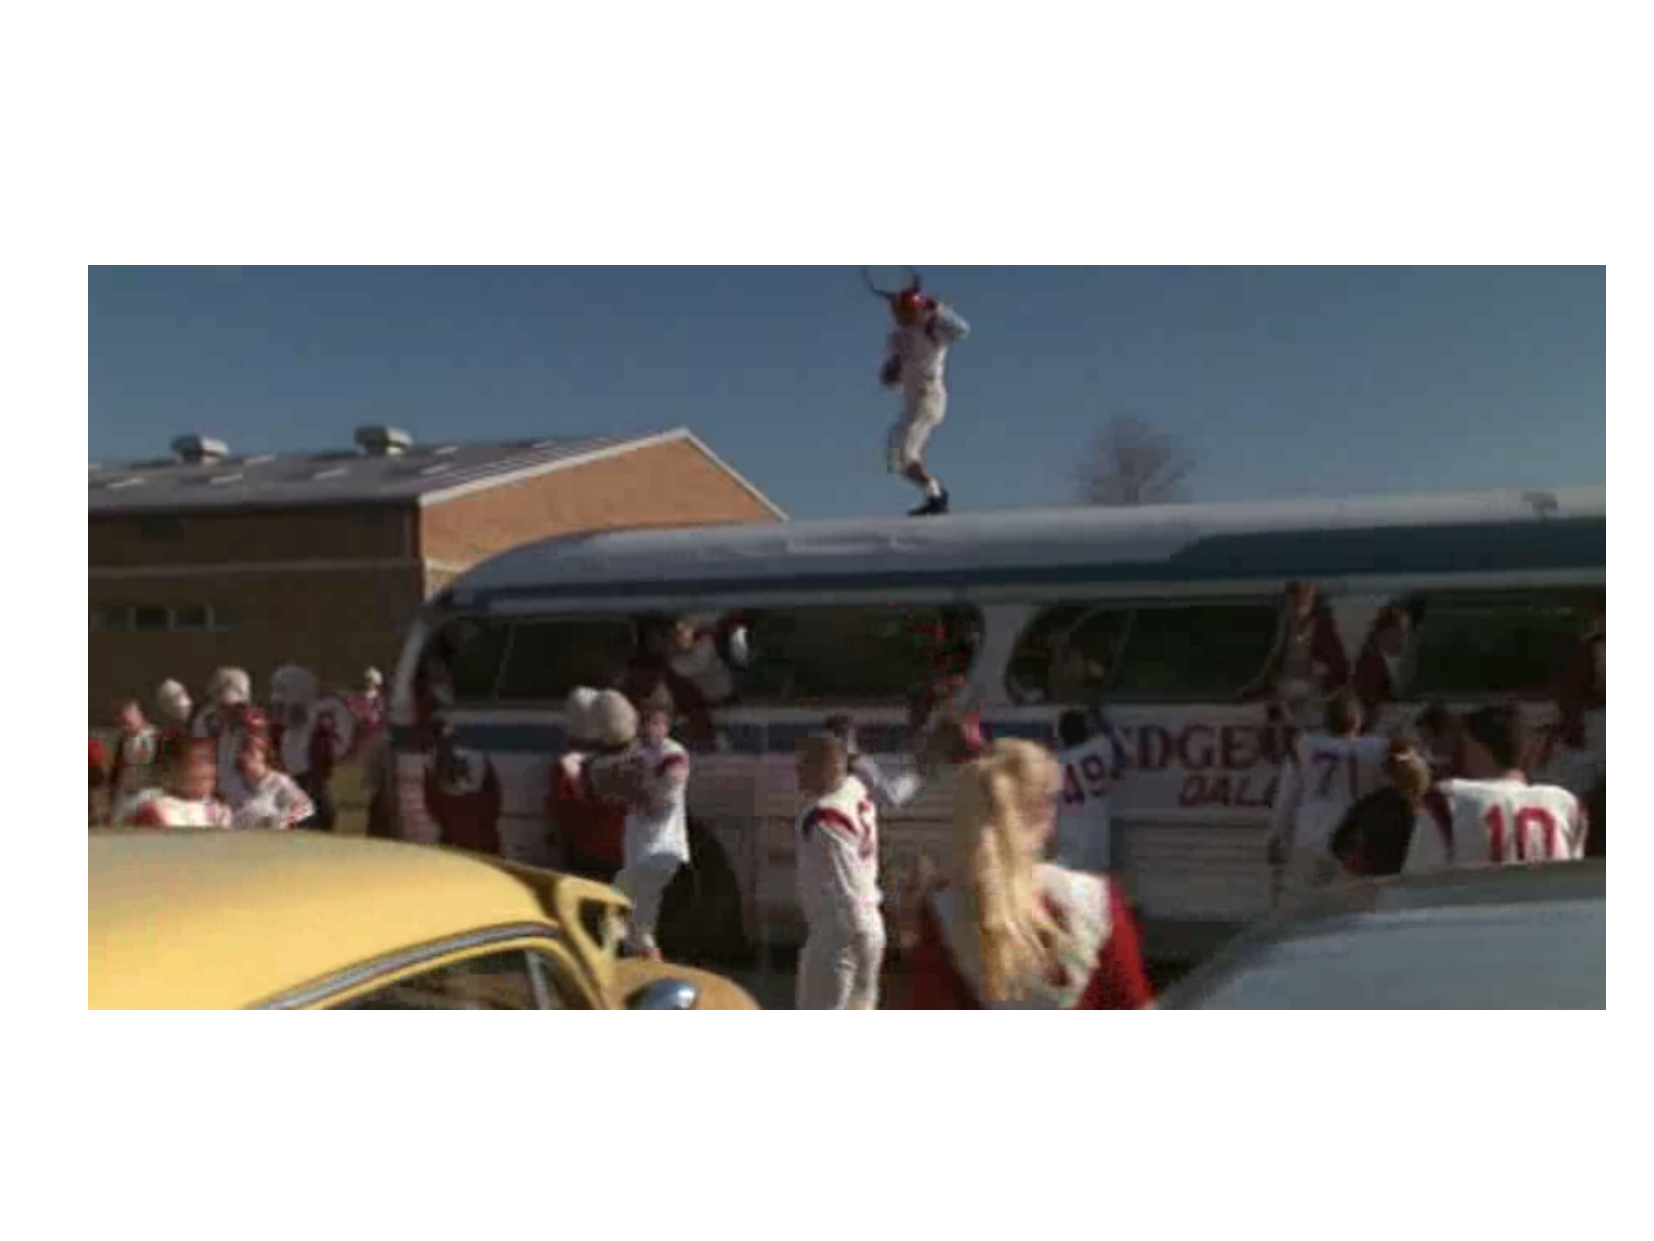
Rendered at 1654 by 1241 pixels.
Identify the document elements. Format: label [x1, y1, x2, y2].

picture [88, 265, 1606, 1011]
